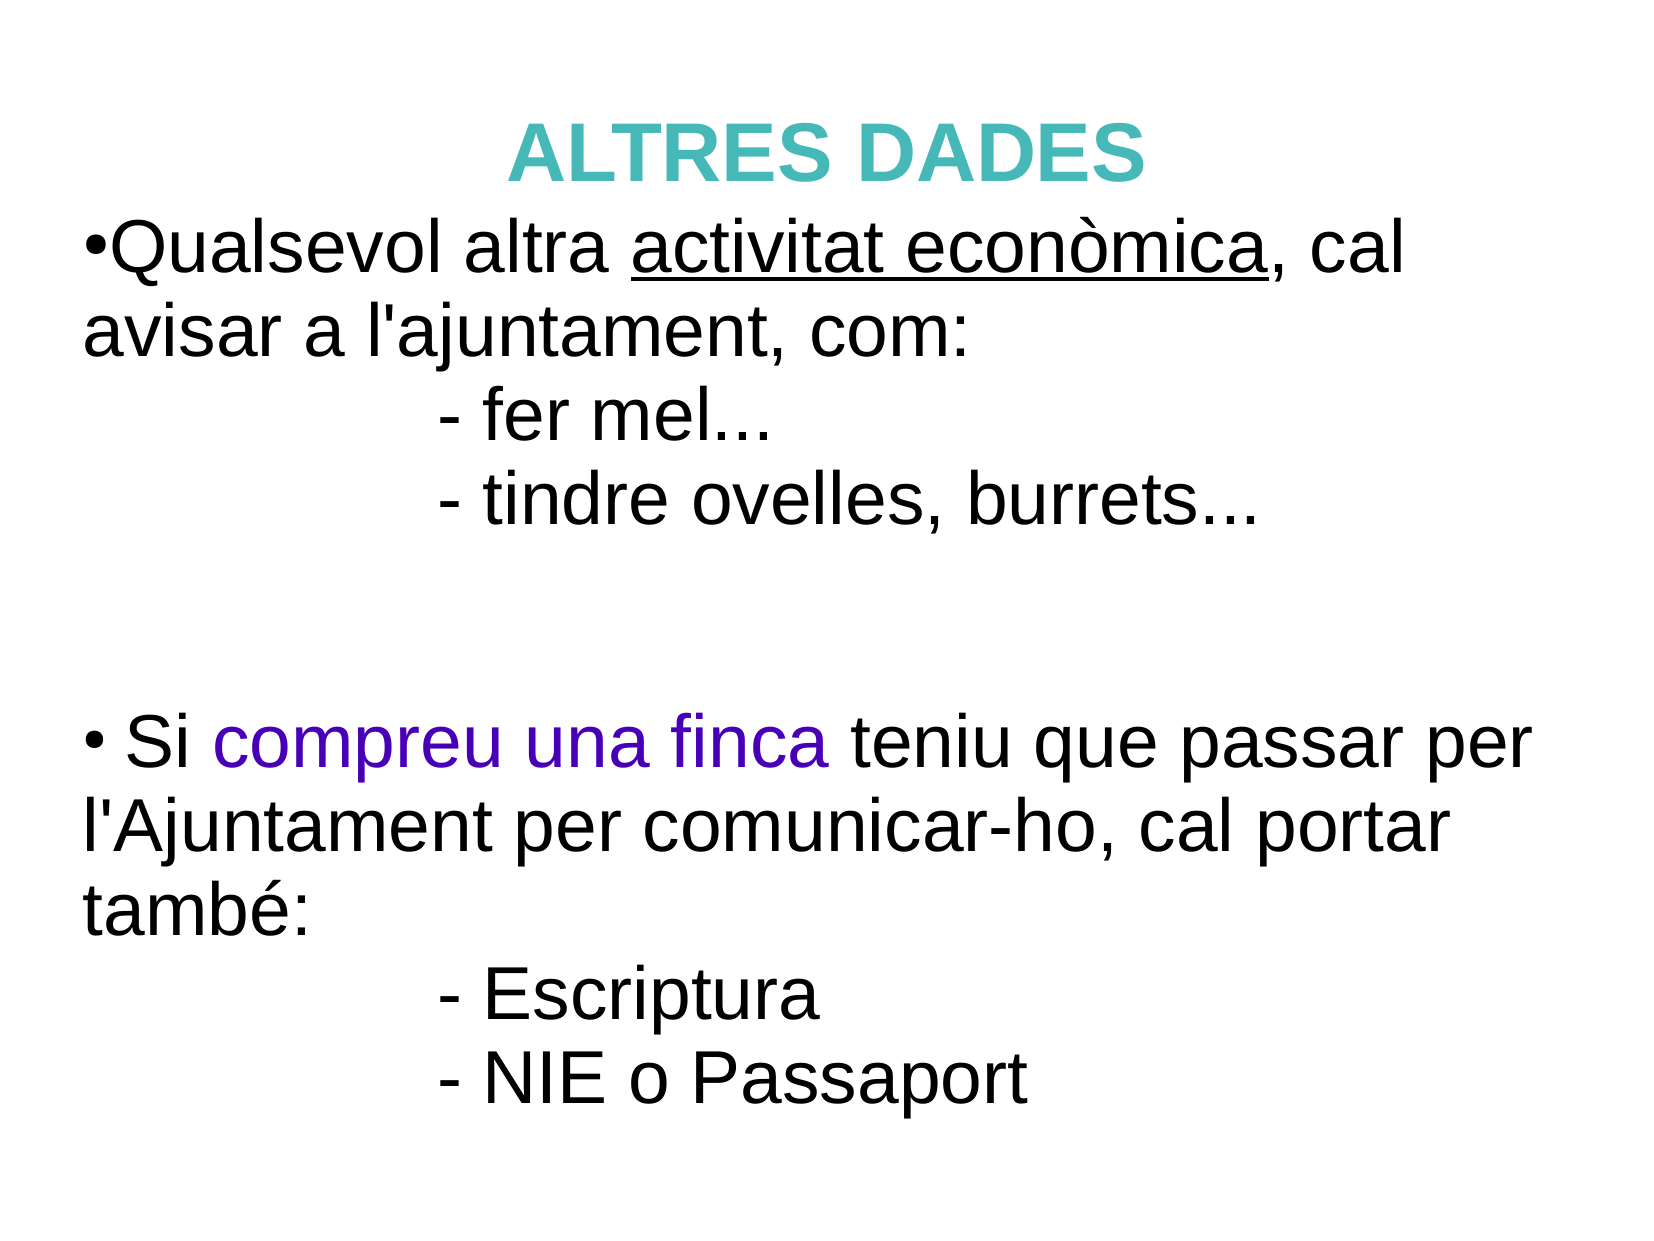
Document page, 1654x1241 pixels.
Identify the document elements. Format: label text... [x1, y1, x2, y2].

title ALTRES DADES [82, 56, 1571, 129]
subtitle Qualsevol altra activitat econòmica, cal avisar a l'ajuntament, com: - fer mel... - tindre ovelles, burrets... Si compreu una finca teniu que passar per l'Ajuntament per comunicar-ho, cal portar també: - Escriptura - NIE o Passaport [82, 129, 1571, 1241]
